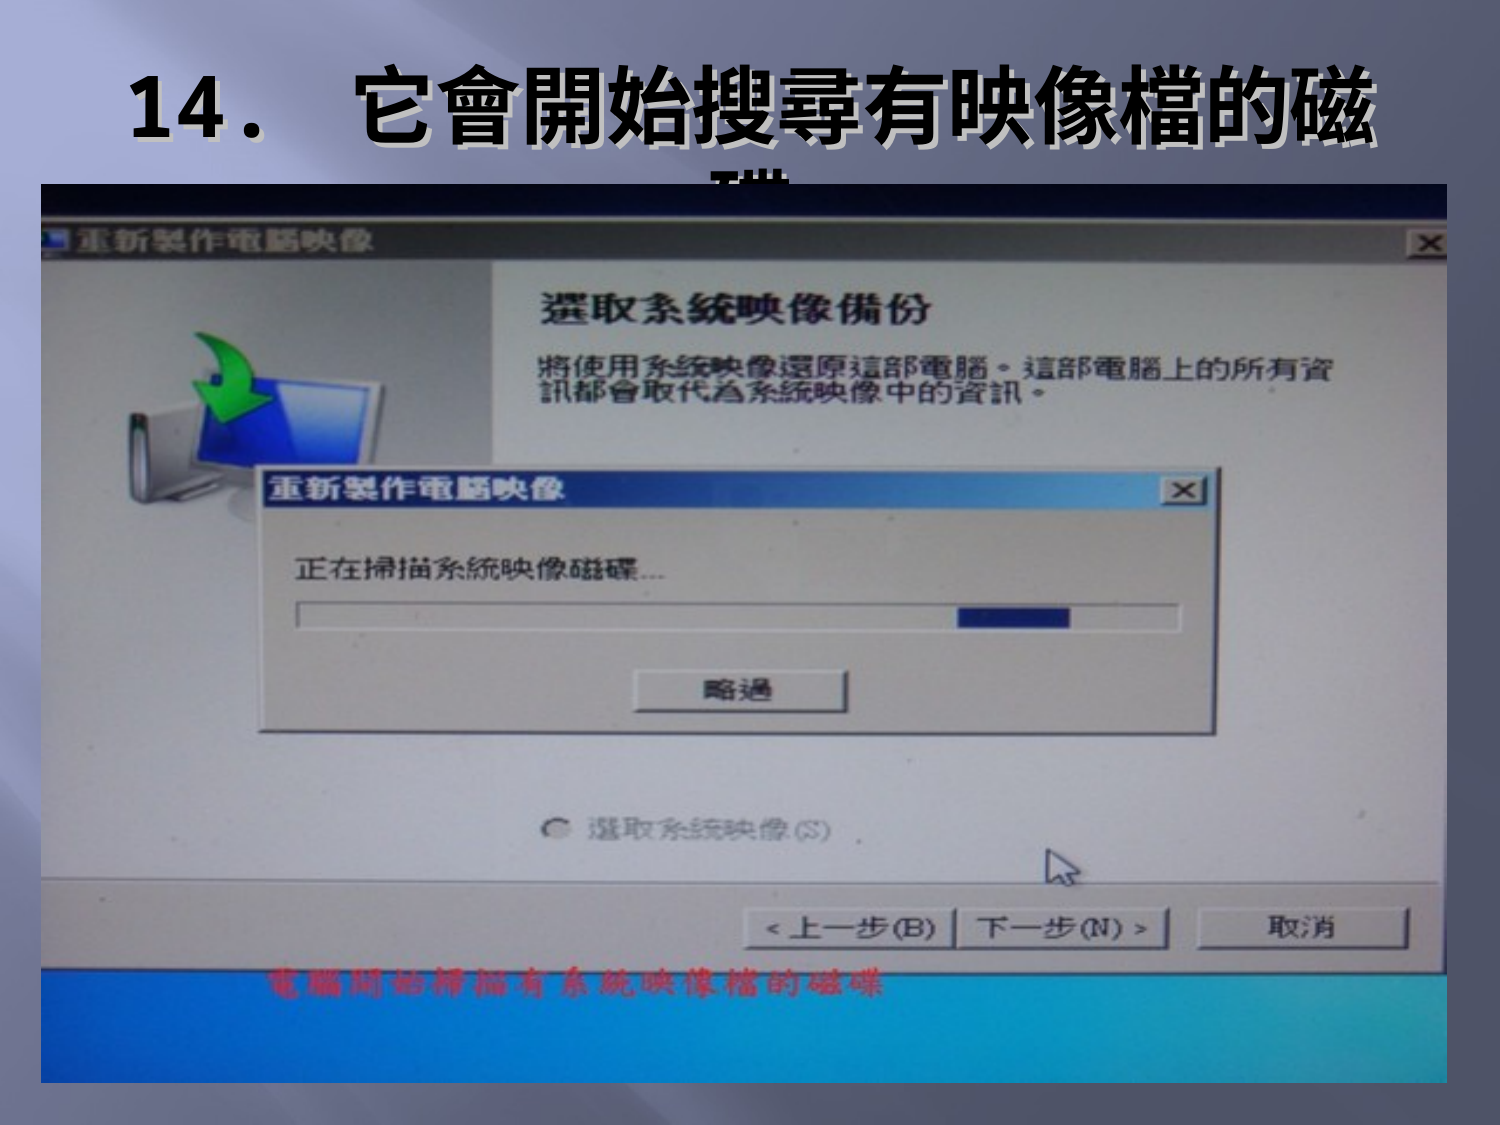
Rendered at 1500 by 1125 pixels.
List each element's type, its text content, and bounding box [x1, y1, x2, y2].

title 14. 它會開始搜尋有映像檔的磁碟 [75, 45, 1426, 173]
picture [41, 184, 1447, 1083]
